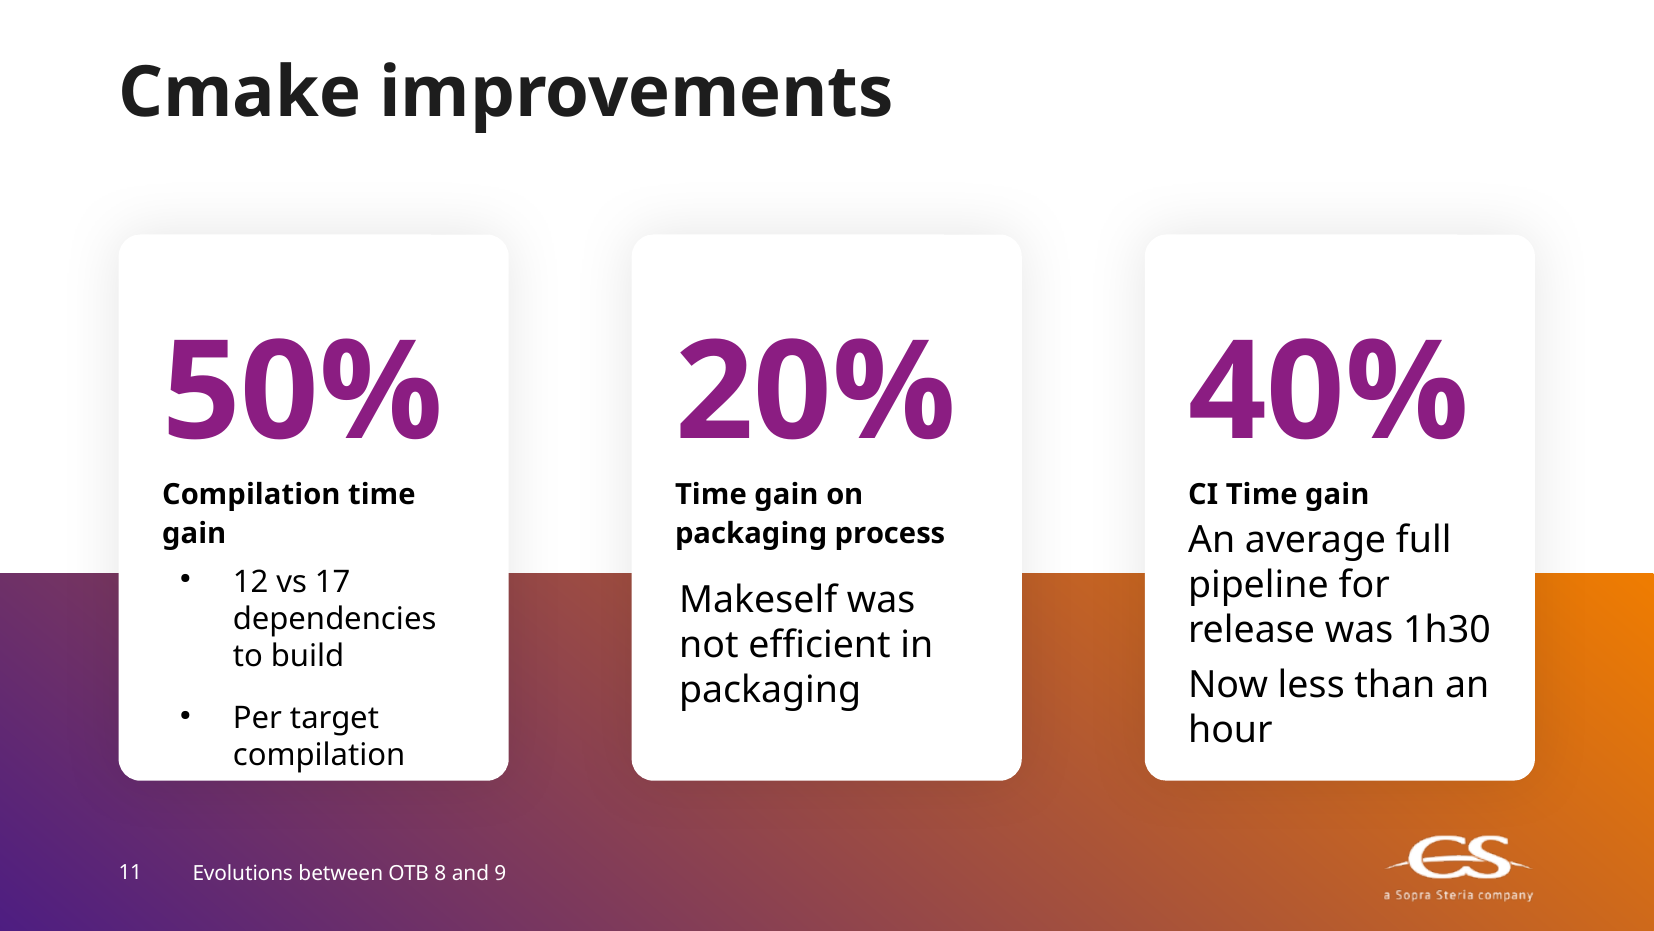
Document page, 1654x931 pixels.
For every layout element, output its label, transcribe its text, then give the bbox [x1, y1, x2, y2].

list CI Time gain [1188, 472, 1492, 503]
list Time gain on packaging process [675, 472, 979, 503]
picture [1363, 814, 1555, 921]
list An average full pipeline for release was 1h30 Now less than an hour [1188, 515, 1492, 591]
list Makeself was not efficient in packaging [679, 574, 983, 650]
list 50% [161, 301, 466, 439]
list 12 vs 17 dependencies to build Per target compilation [161, 561, 466, 637]
list 40% [1188, 300, 1492, 439]
list Compilation time gain [161, 472, 466, 503]
list 20% [675, 301, 979, 439]
title Cmake improvements [118, 54, 1555, 119]
footer Evolutions between OTB 8 and 9 [192, 862, 667, 883]
